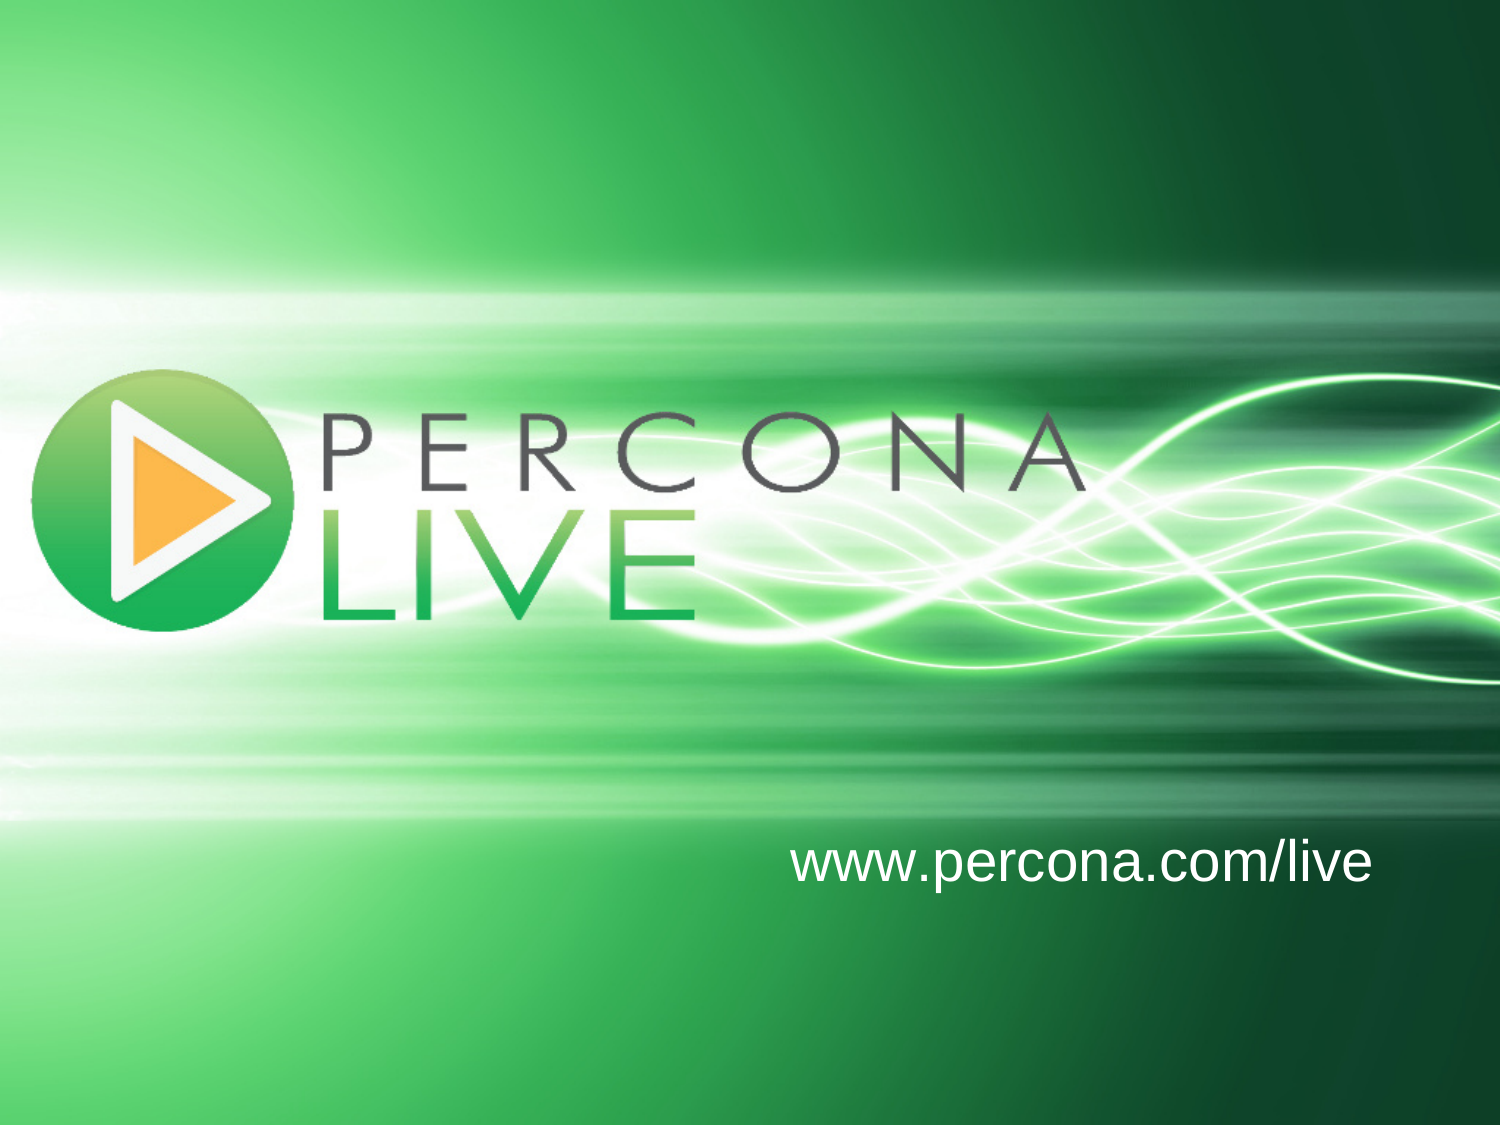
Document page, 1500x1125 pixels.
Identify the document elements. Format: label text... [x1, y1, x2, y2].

text_box www.percona.com/live [733, 821, 1390, 902]
picture [0, 0, 1500, 1125]
